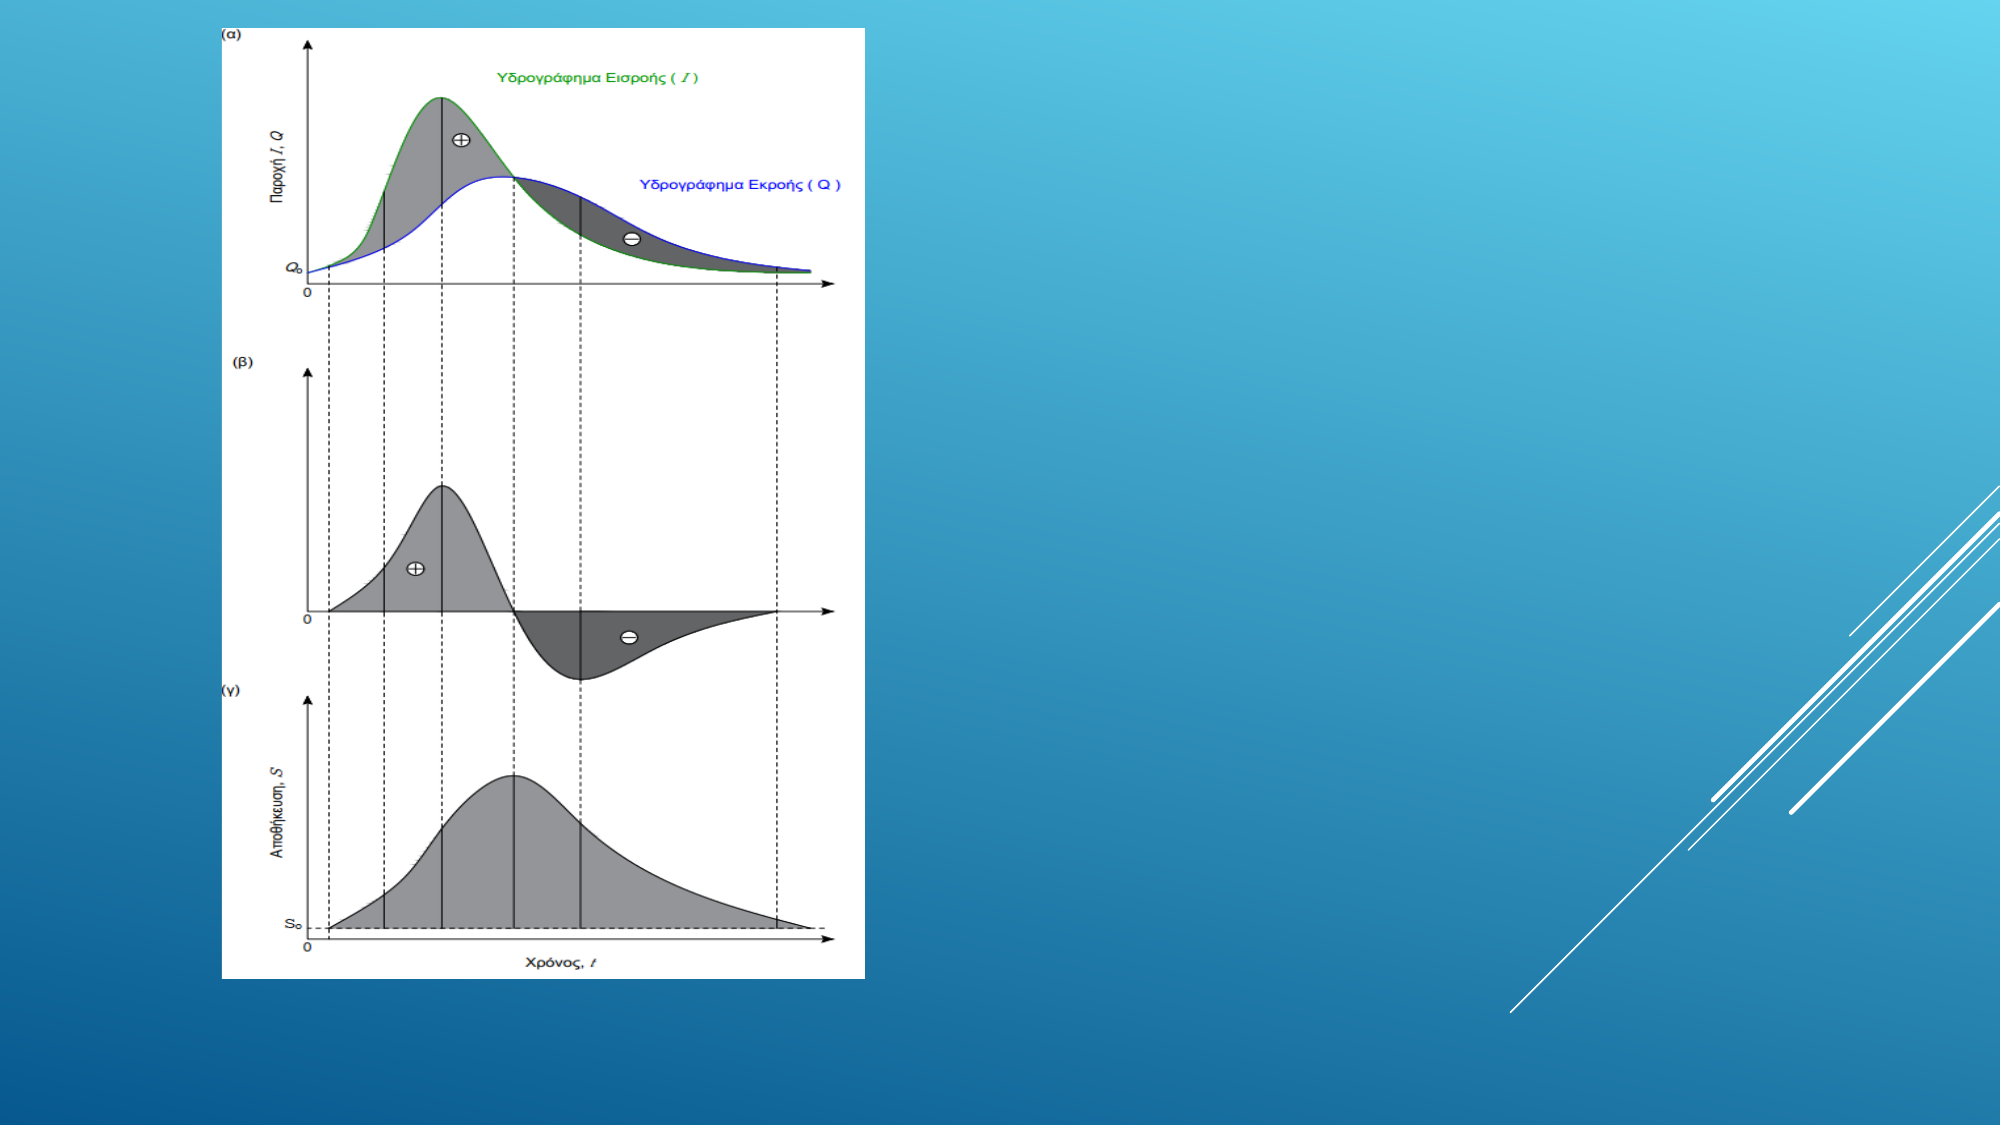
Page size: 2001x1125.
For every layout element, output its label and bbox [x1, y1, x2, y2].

picture [221, 28, 865, 979]
